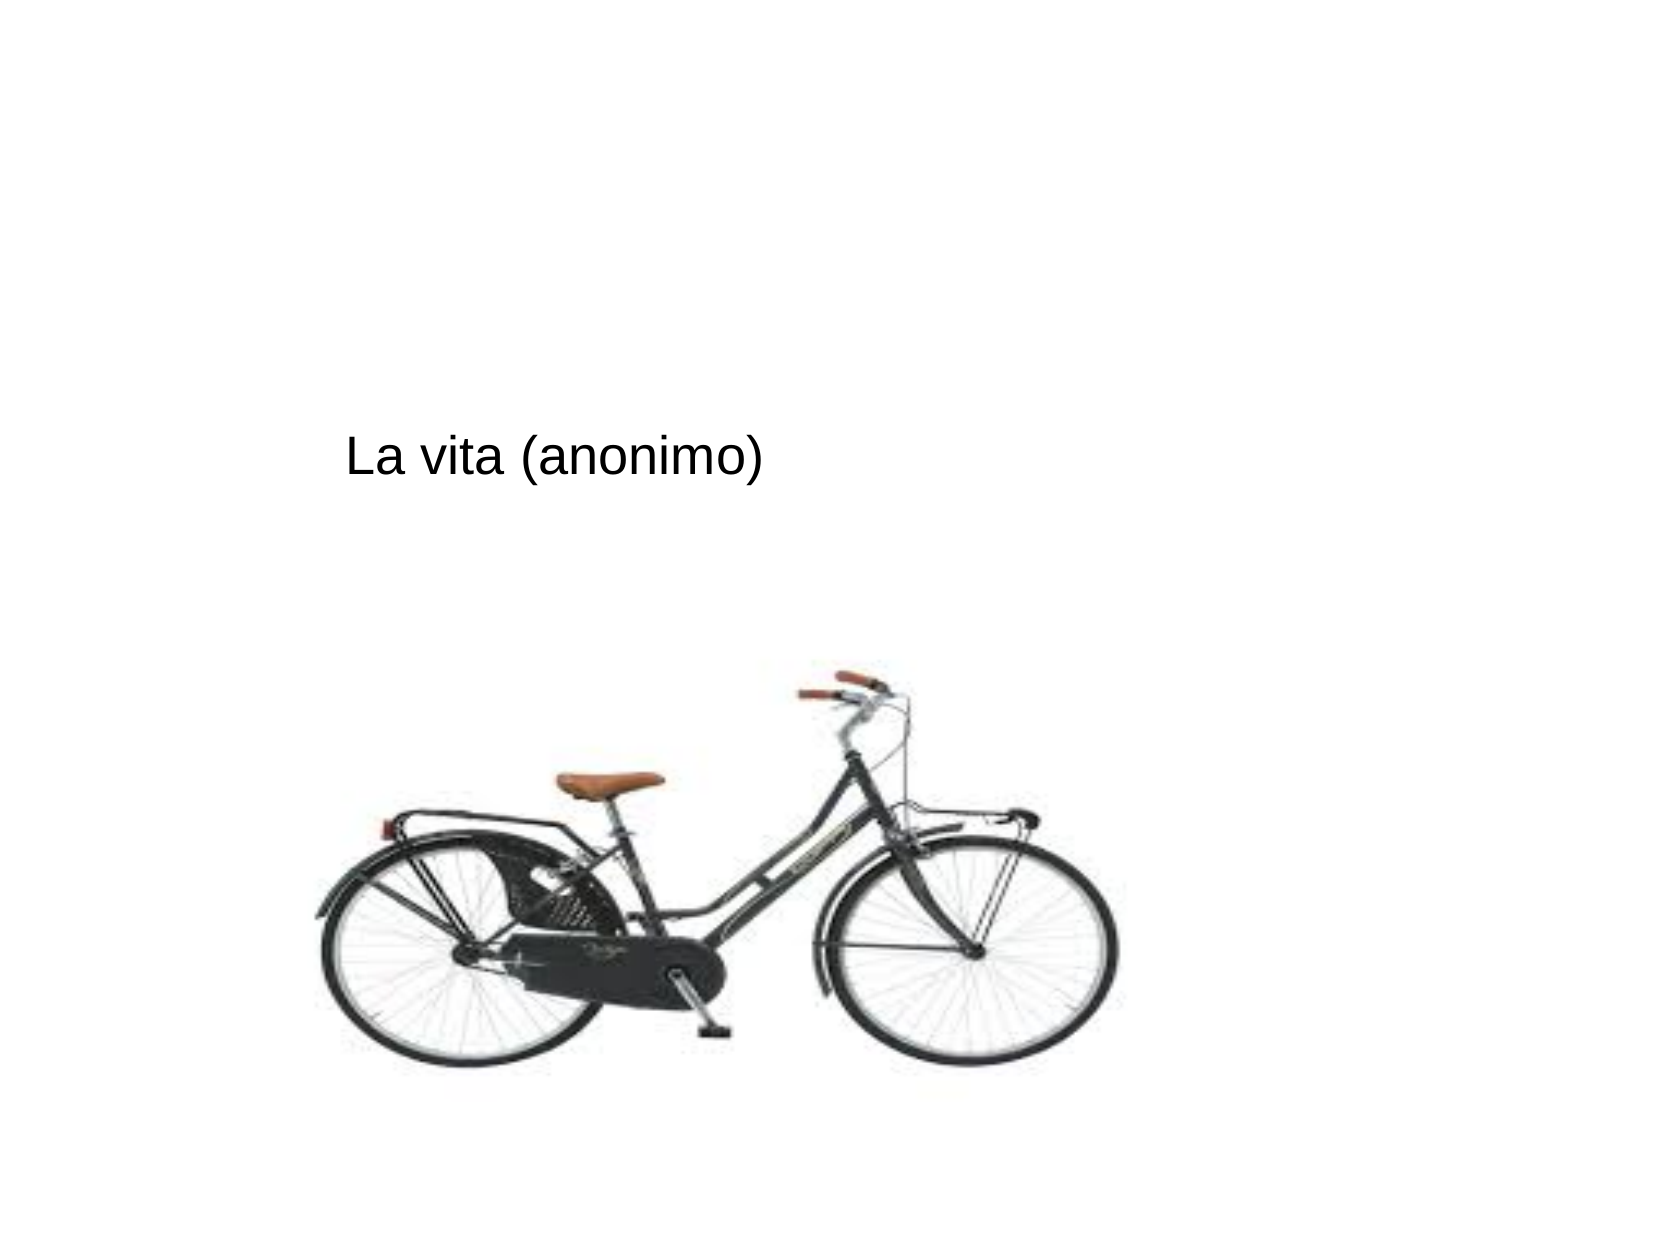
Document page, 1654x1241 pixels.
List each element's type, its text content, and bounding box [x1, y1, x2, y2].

picture [290, 617, 1160, 1134]
text_box La vita (anonimo) [330, 413, 1465, 489]
